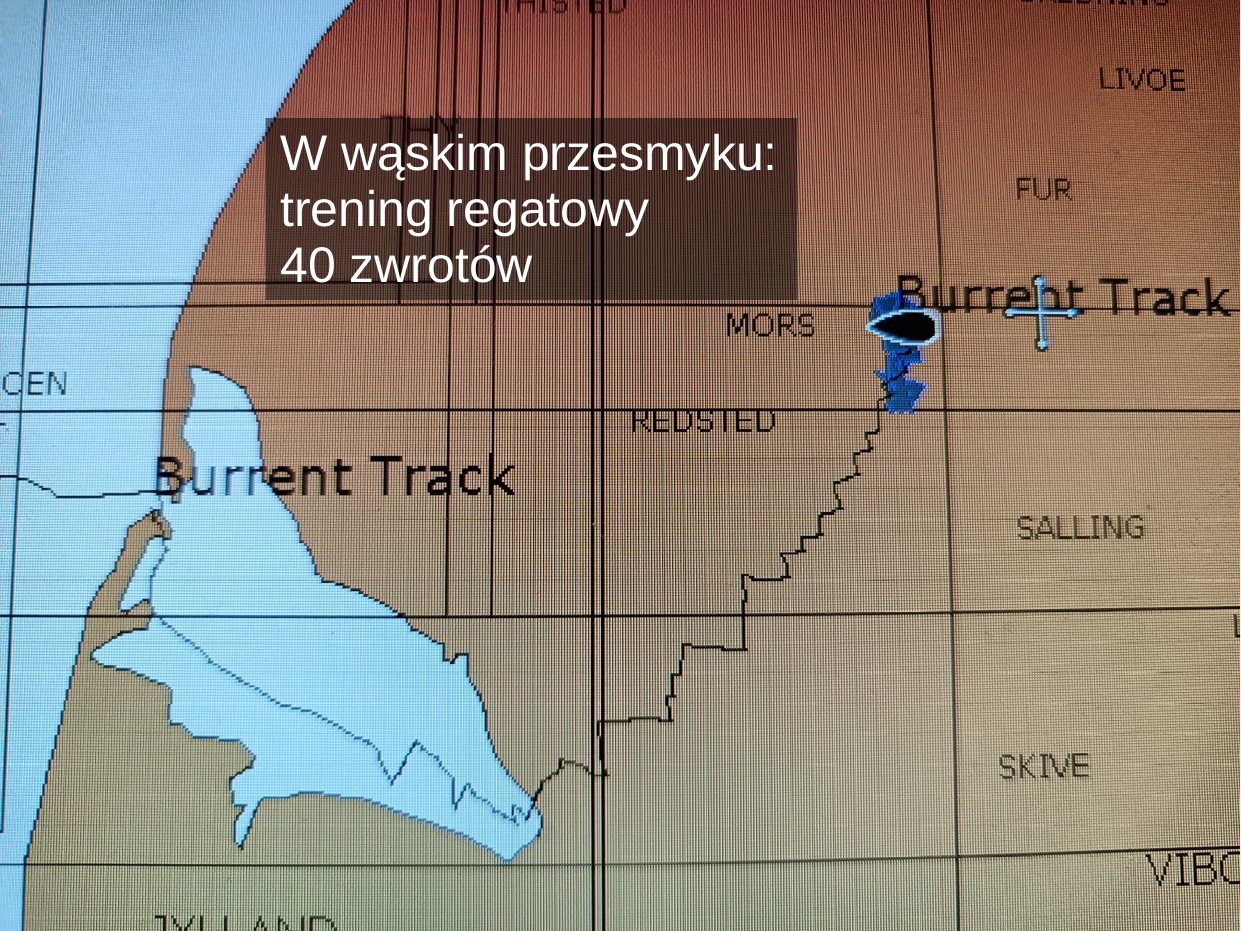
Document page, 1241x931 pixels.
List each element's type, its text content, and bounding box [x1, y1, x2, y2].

picture [0, 0, 1241, 931]
text_box W wąskim przesmyku: trening regatowy 40 zwrotów [265, 118, 798, 301]
